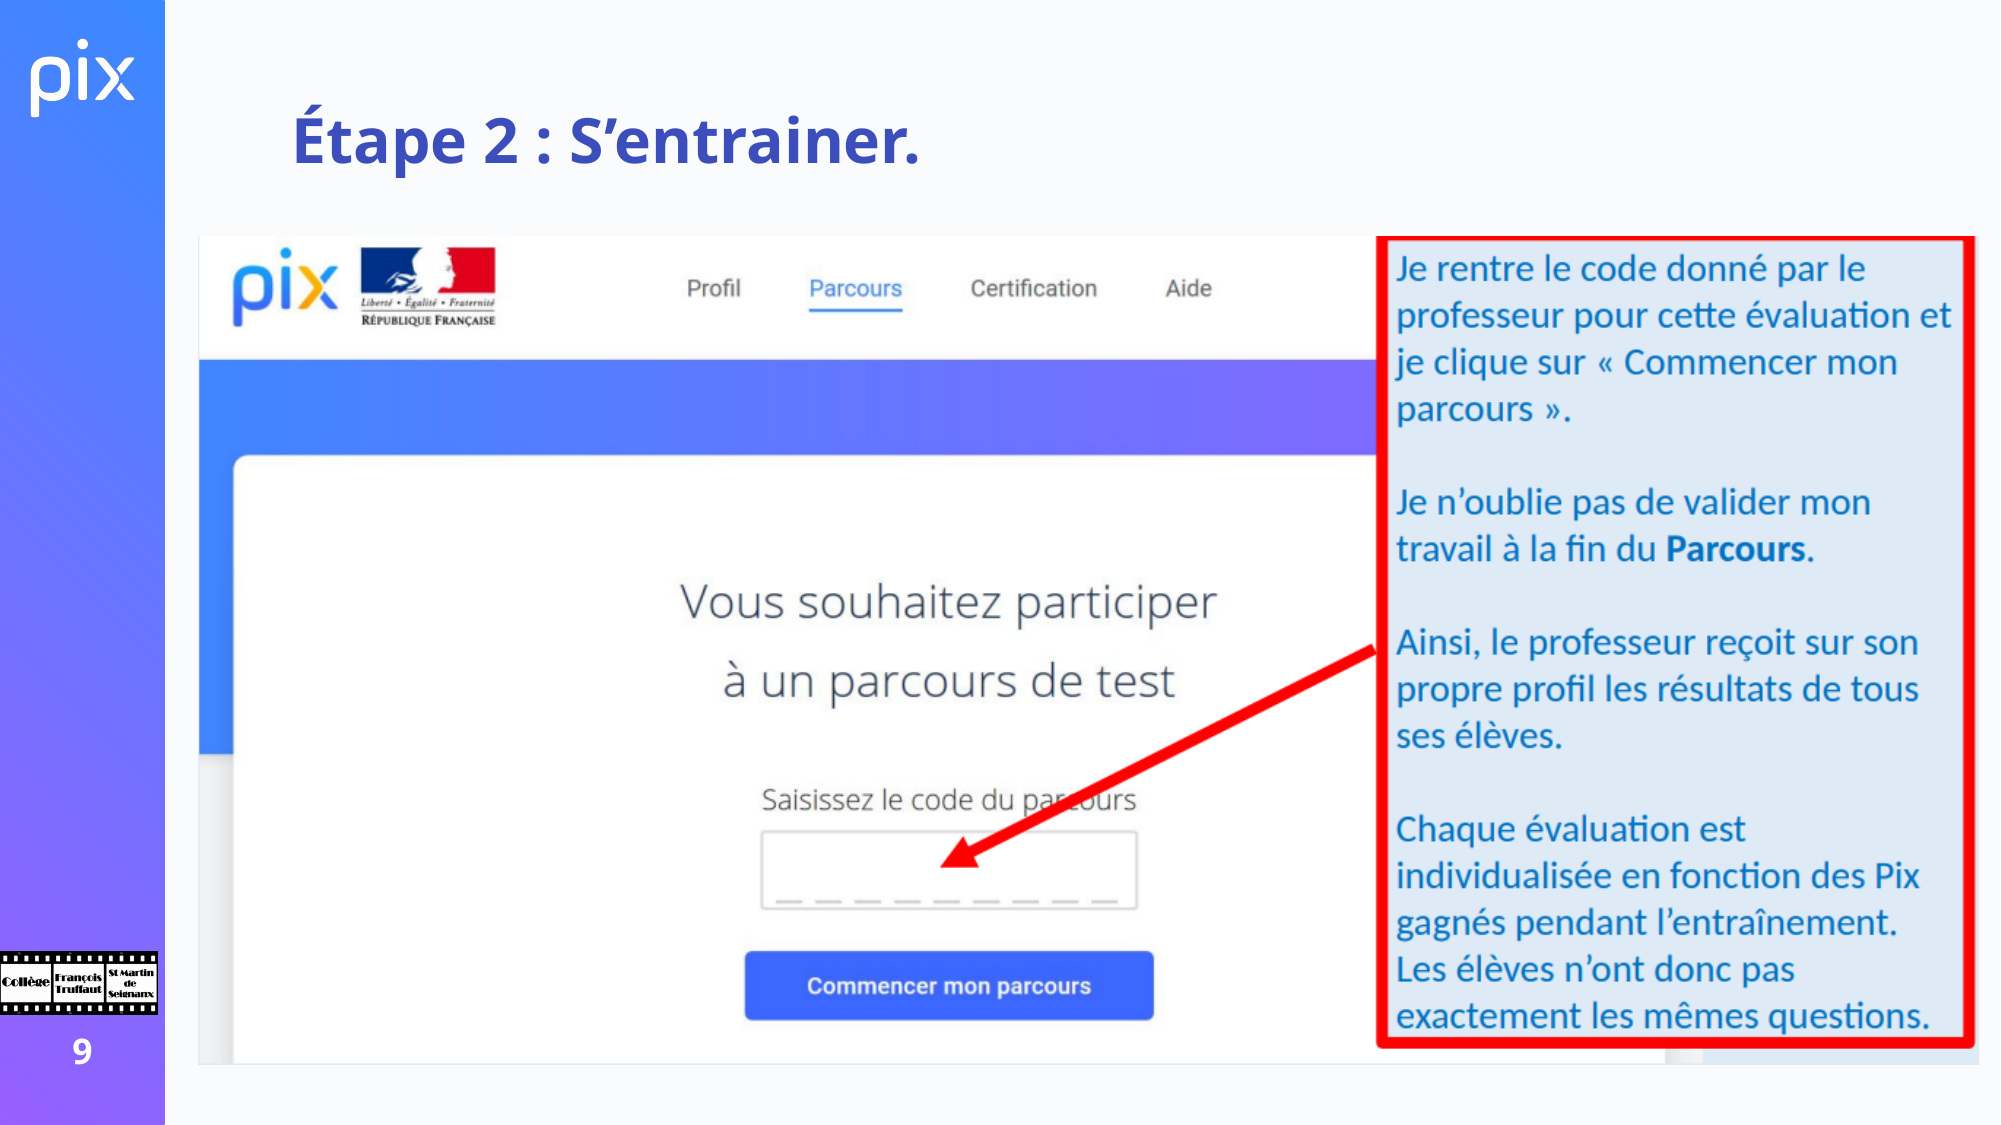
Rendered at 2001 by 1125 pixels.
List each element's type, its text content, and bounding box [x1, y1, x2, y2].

picture [28, 36, 137, 120]
picture [198, 236, 1979, 1065]
picture [0, 951, 158, 1015]
title Étape 2 : S’entrainer. [291, 58, 1793, 194]
slide_number <numéro> [22, 1015, 143, 1101]
